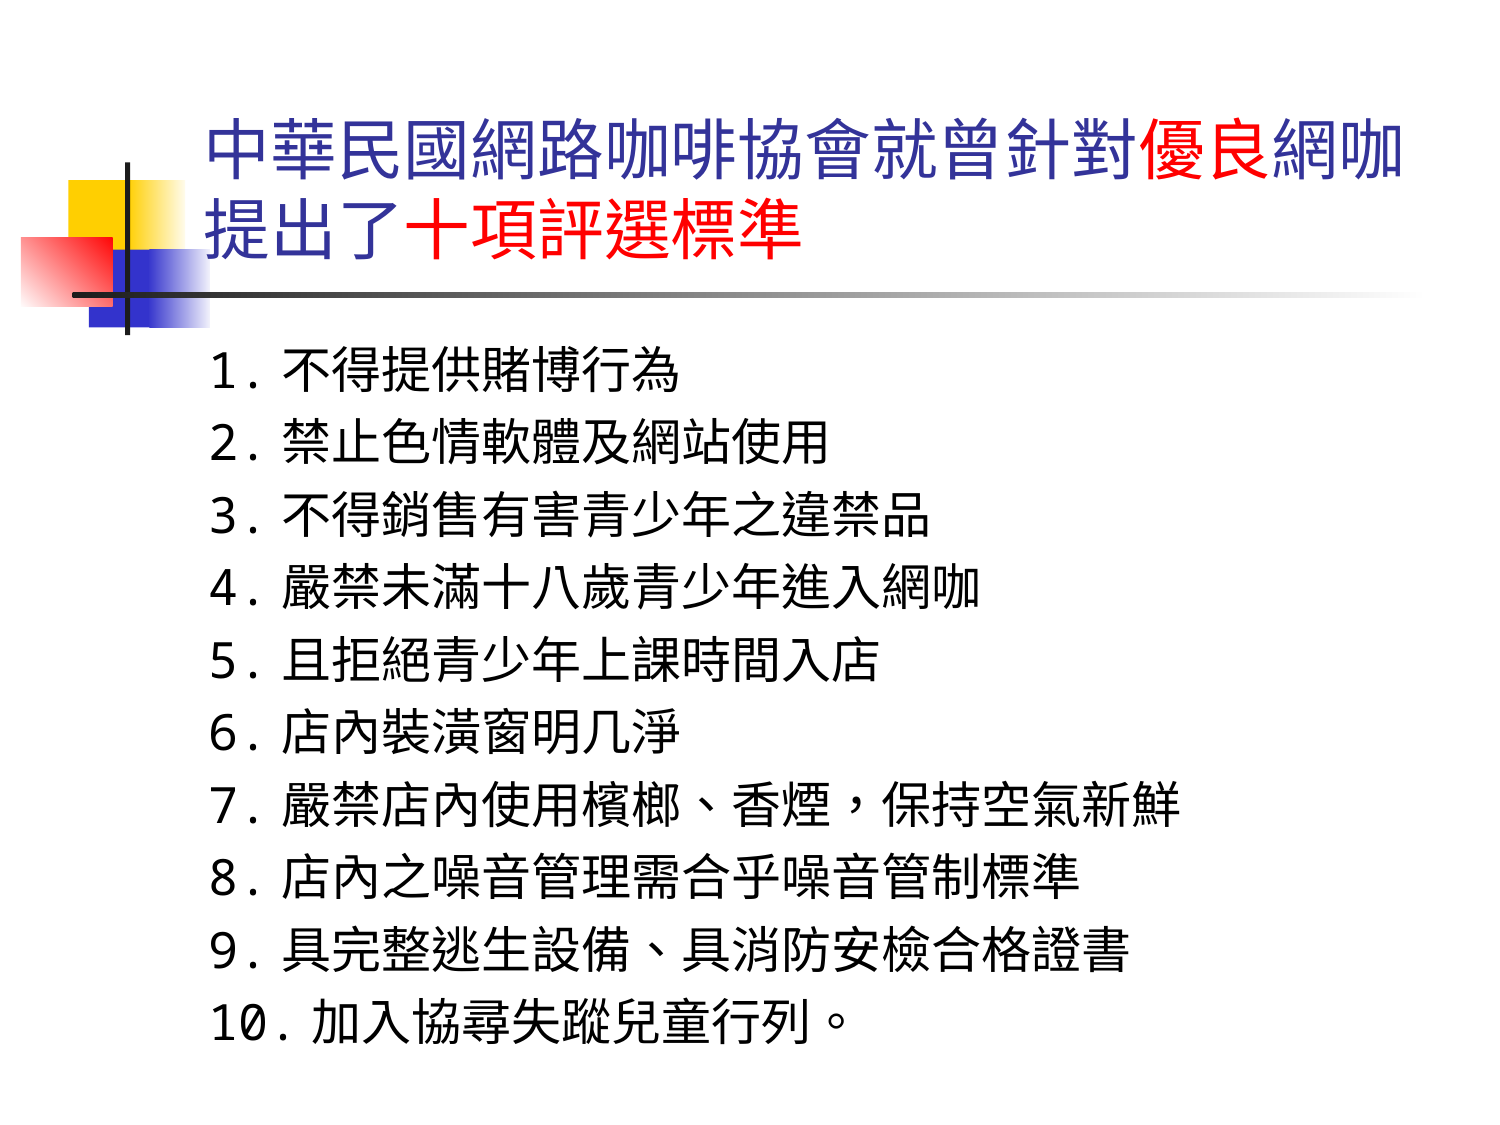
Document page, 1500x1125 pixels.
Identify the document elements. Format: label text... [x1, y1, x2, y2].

list 1.不得提供賭博行為 2.禁止色情軟體及網站使用 3.不得銷售有害青少年之違禁品 4.嚴禁未滿十八歲青少年進入網咖 5.且拒絕青少年上課時間入店 6.店內裝潢窗明几淨 7.嚴禁店內使用檳榔、香煙，保持空氣新鮮 8.店內之噪音管理需合乎噪音管制標準 9.具完整逃生設備、具消防安檢合格證書 10.加入協尋失蹤兒童行列。 [193, 330, 1469, 1063]
title 中華民國網路咖啡協會就曾針對優良網咖提出了十項評選標準 [188, 35, 1468, 276]
